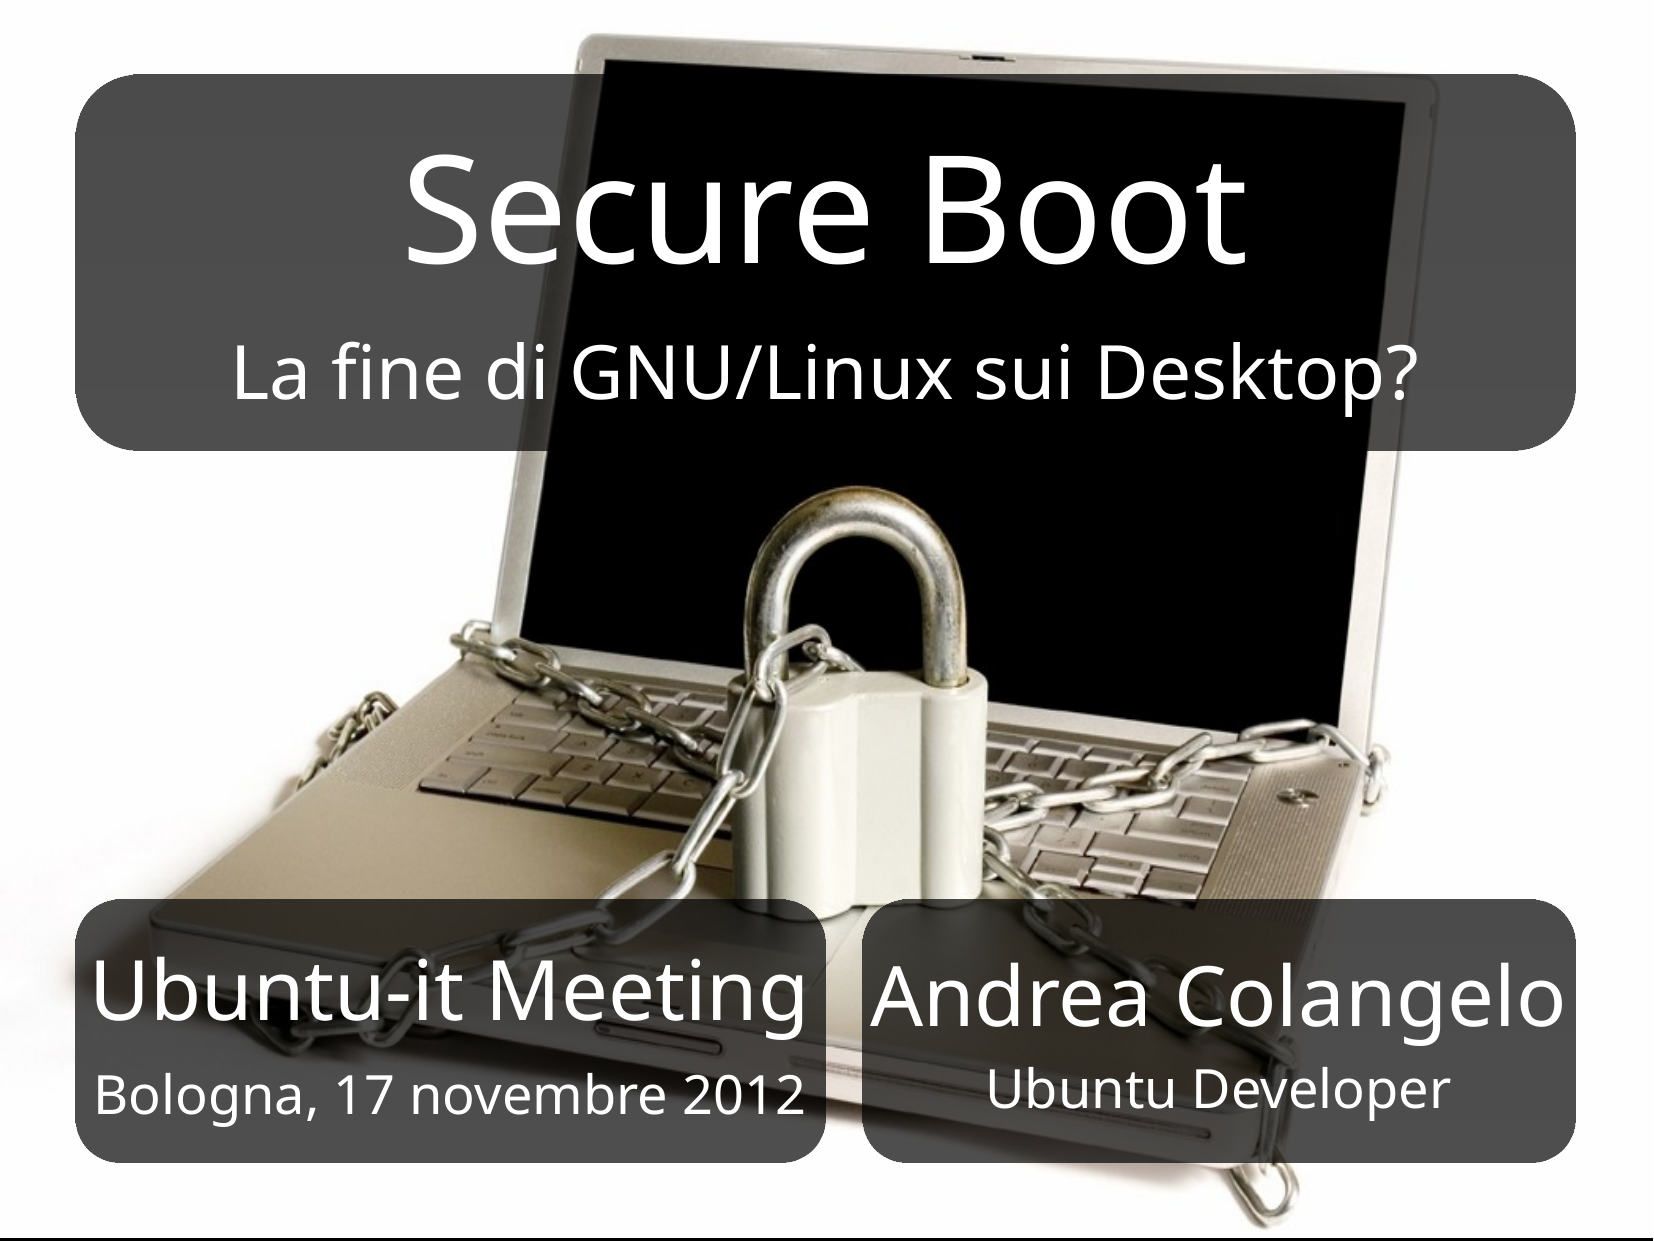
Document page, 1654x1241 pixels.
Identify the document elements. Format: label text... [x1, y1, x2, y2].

text_box Secure Boot La fine di GNU/Linux sui Desktop? [116, 74, 1532, 83]
text_box Andrea Colangelo Ubuntu Developer [891, 899, 1537, 905]
picture [0, 0, 1653, 1238]
text_box Ubuntu-it Meeting Bologna, 17 novembre 2012 [114, 899, 790, 905]
